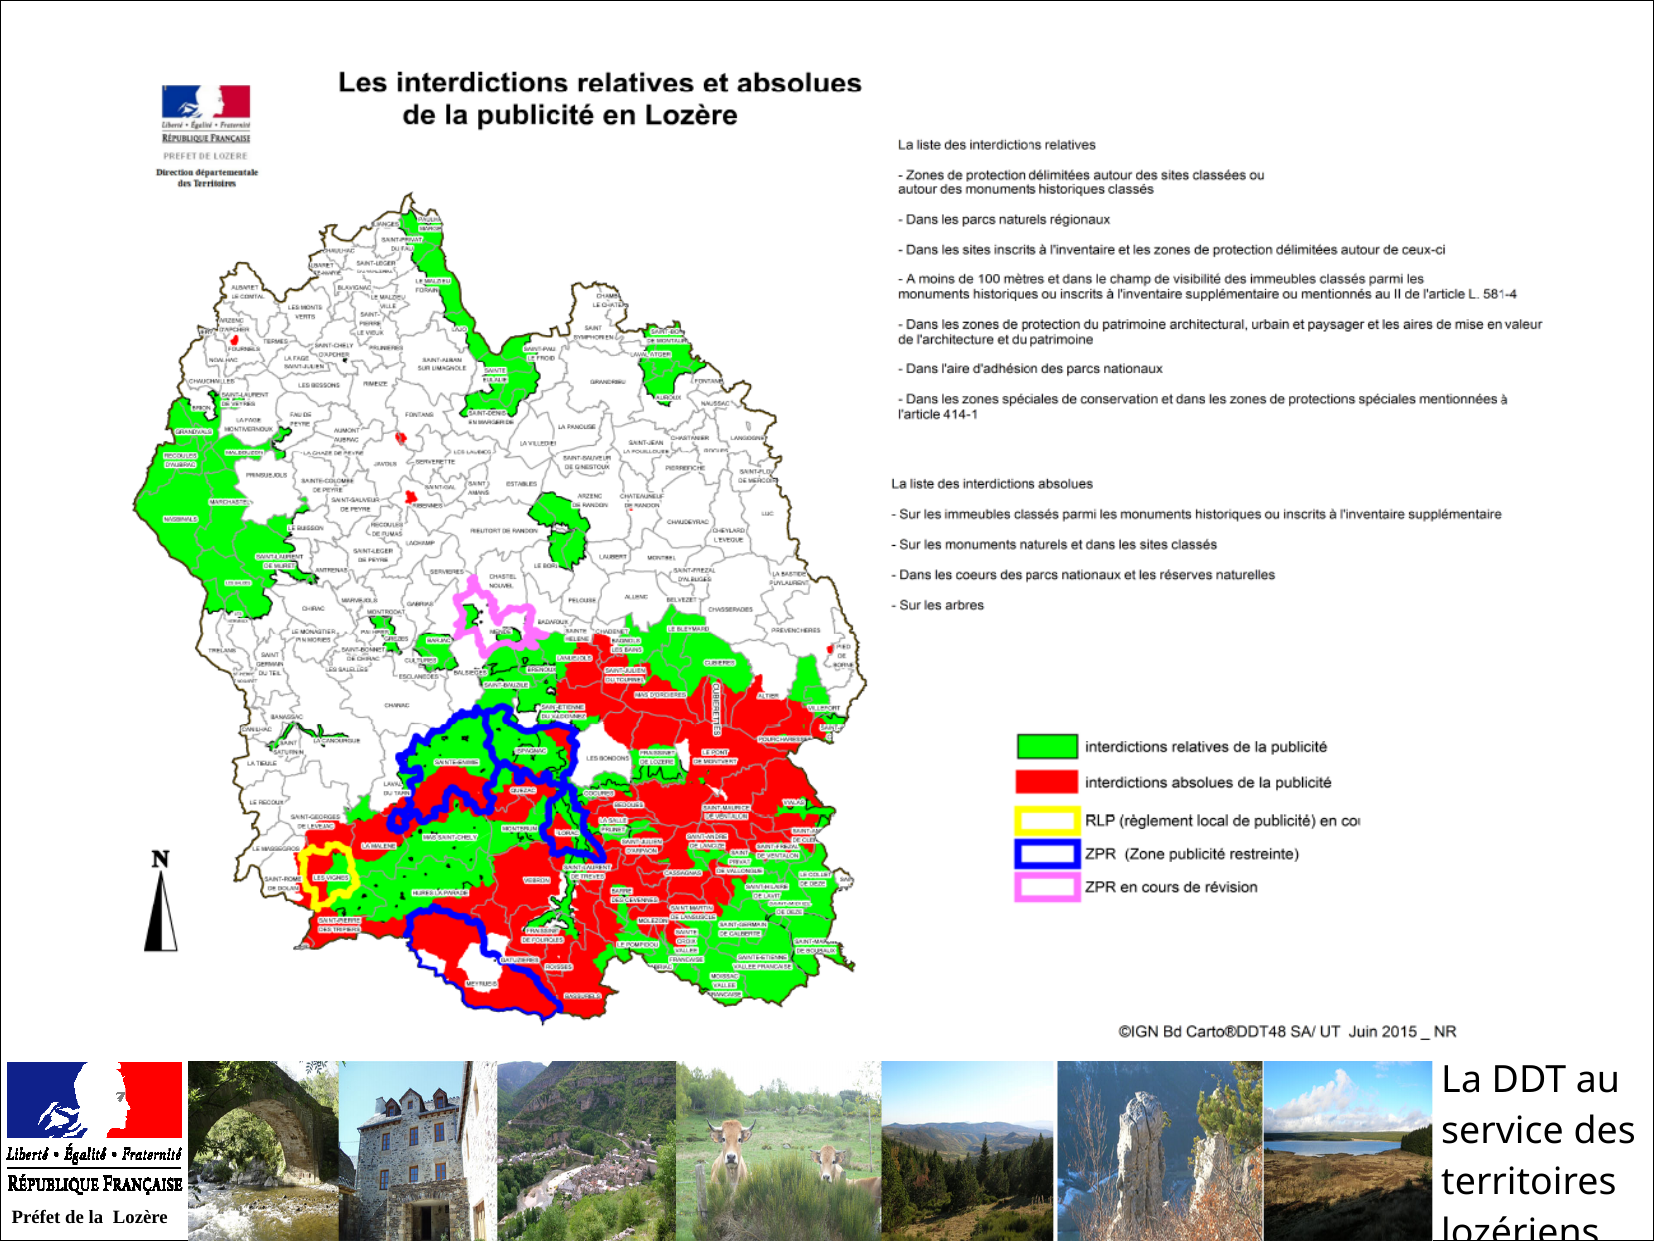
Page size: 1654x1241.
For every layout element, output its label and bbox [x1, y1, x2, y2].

picture [6, 1059, 183, 1195]
picture [188, 1061, 1433, 1241]
picture [106, 17, 1557, 1051]
